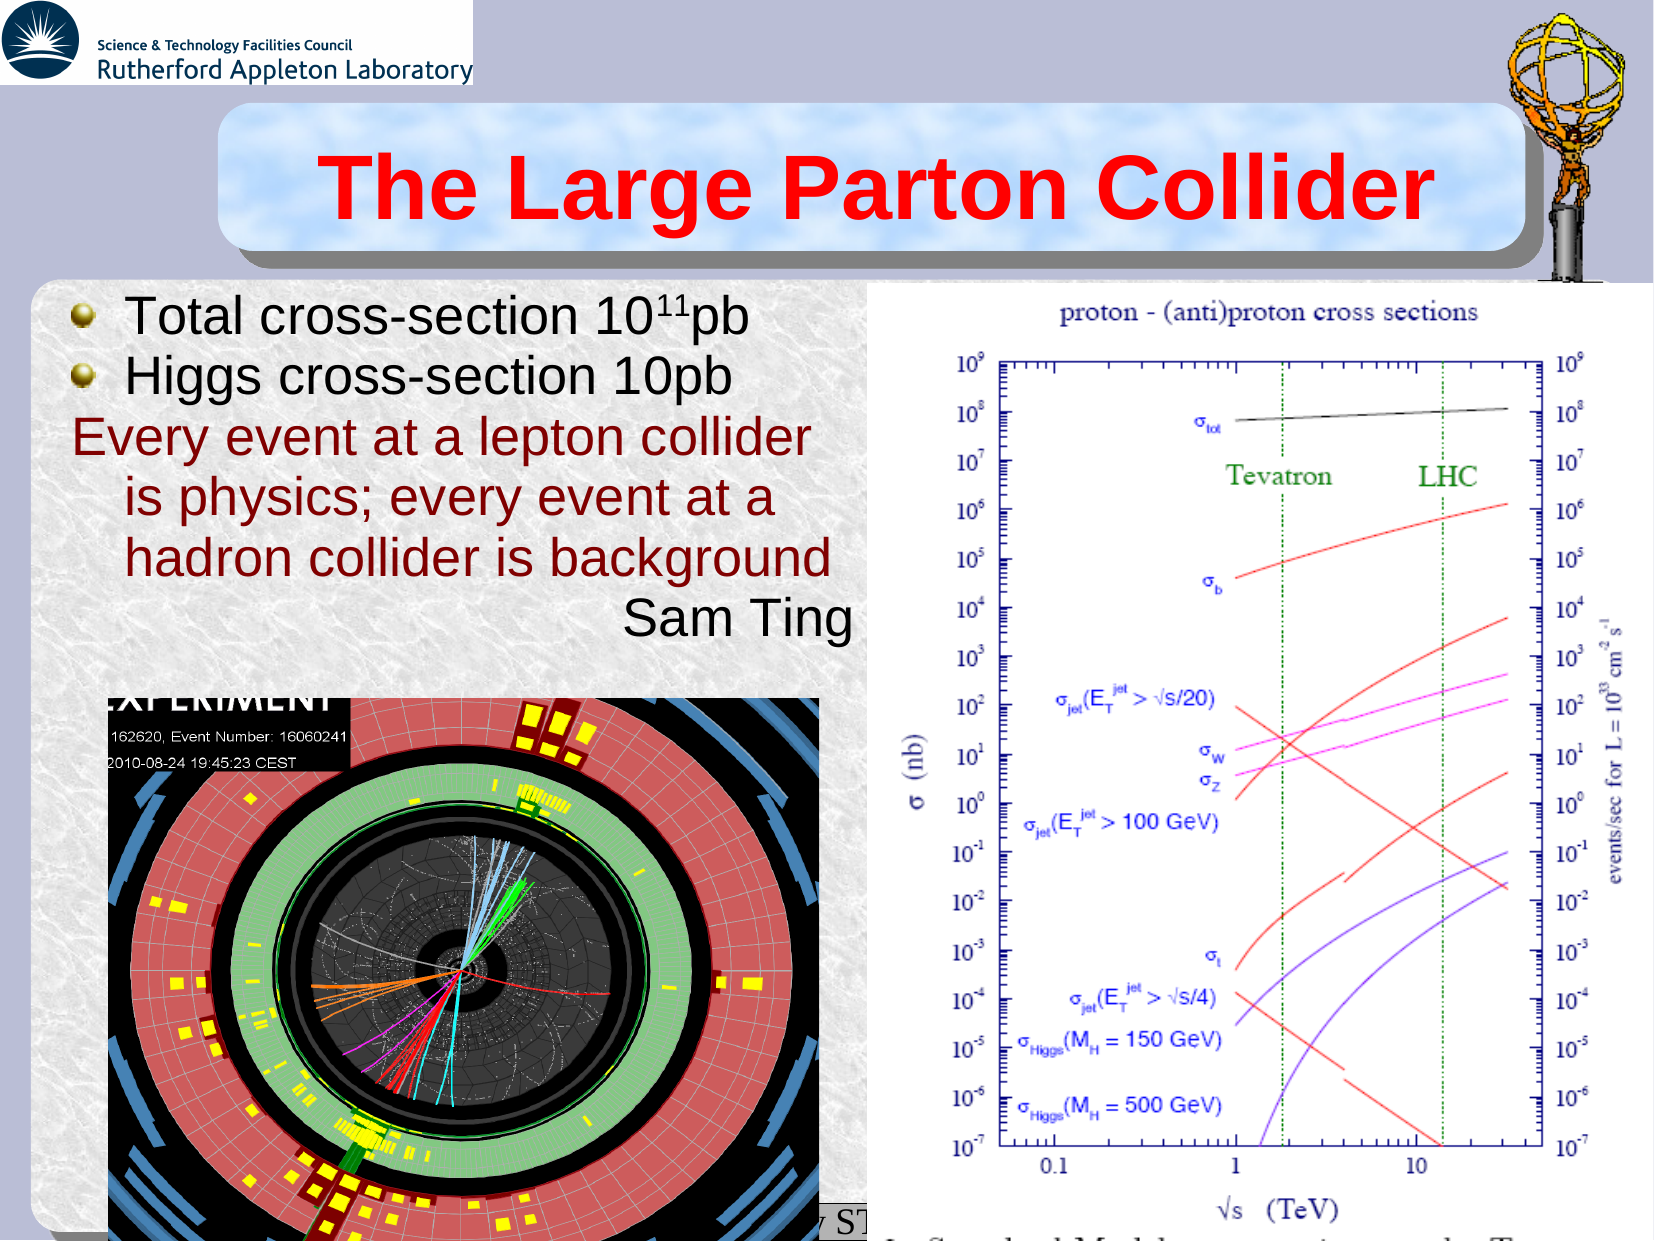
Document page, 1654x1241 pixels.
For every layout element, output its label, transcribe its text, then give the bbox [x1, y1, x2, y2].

list Total cross-section 1011pb Higgs cross-section 10pb Every event at a lepton collider is physics; every event at a hadron collider is background Sam Ting [53, 285, 856, 649]
picture [30, 0, 1654, 1241]
title The Large Parton Collider [244, 112, 1512, 263]
picture [0, 0, 473, 85]
